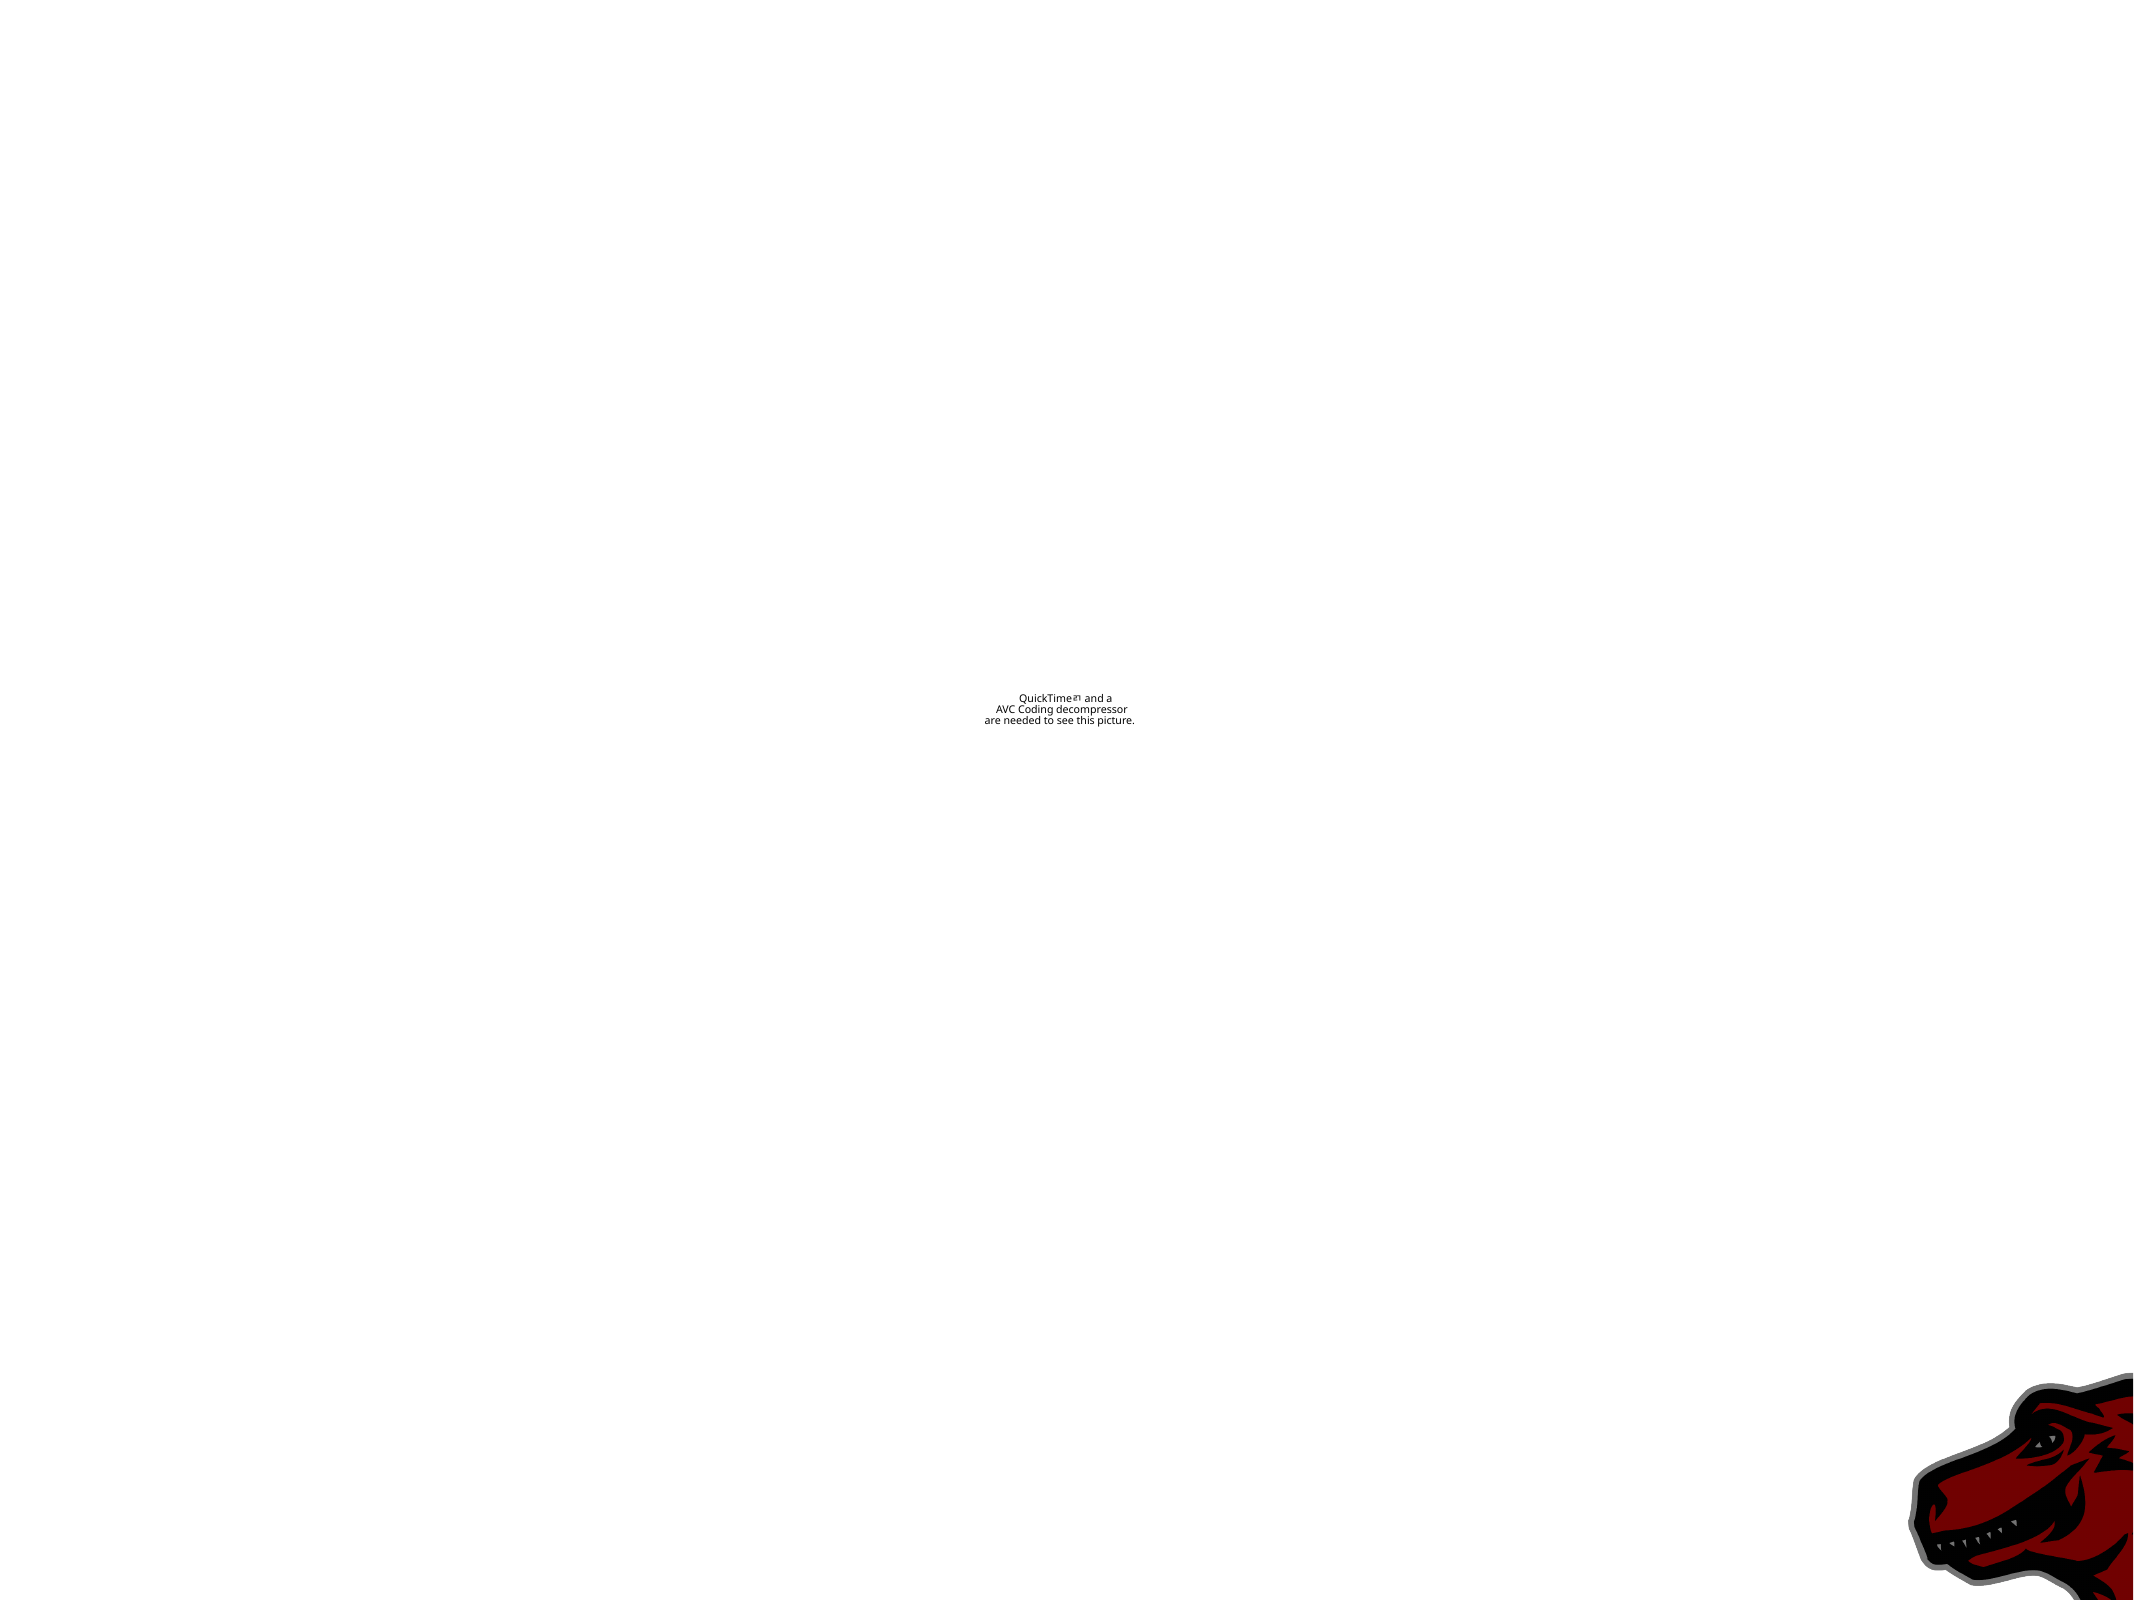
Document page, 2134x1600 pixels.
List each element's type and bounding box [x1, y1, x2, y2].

picture [1889, 1372, 2134, 1600]
picture [218, 236, 1915, 1191]
